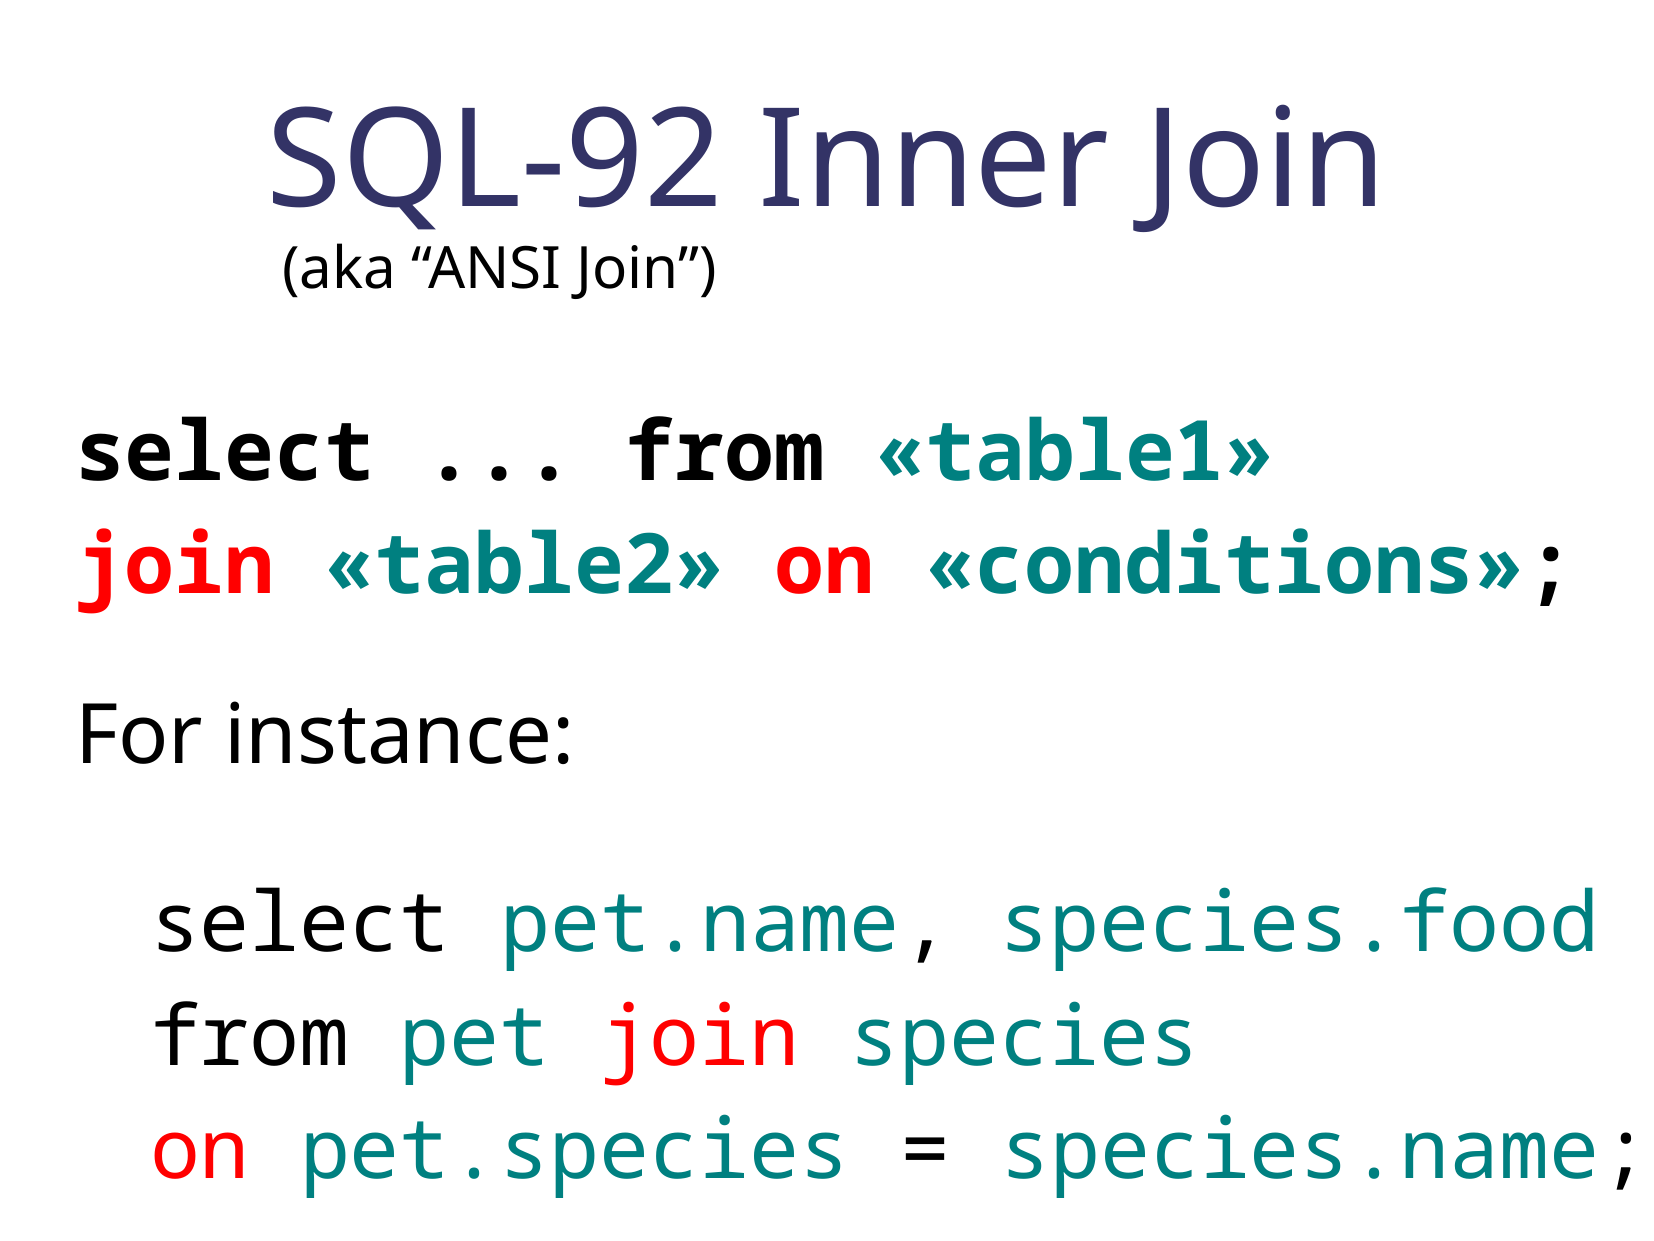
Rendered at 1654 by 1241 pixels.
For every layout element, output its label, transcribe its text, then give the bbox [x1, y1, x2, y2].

text_box For instance: [75, 675, 1654, 865]
subtitle select ... from «table1» join «table2» on «conditions»; [75, 391, 1613, 584]
text_box (aka “ANSI Join”) [267, 218, 948, 305]
text_box select pet.name, species.food from pet join species on pet.species = species.name; [150, 865, 1654, 1137]
title SQL-92 Inner Join [82, 56, 1571, 250]
